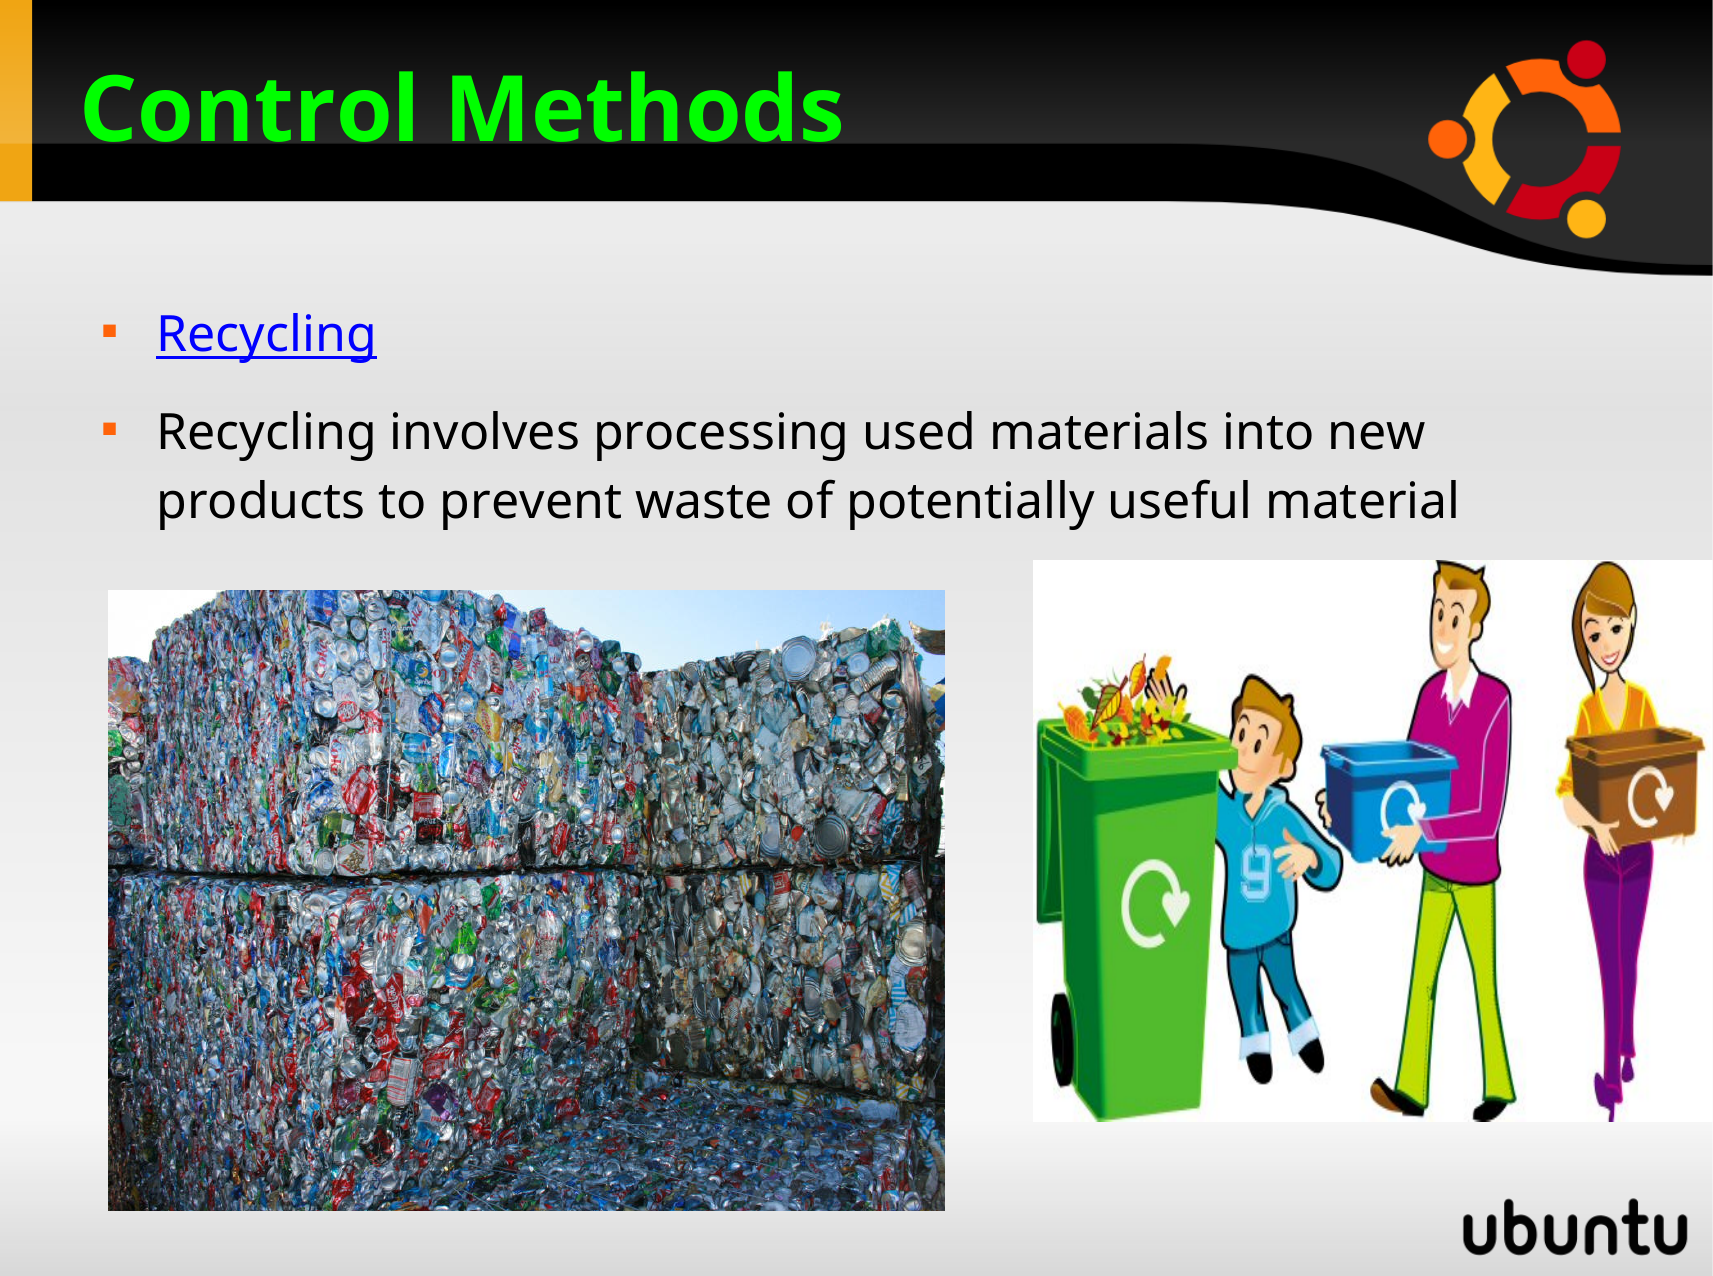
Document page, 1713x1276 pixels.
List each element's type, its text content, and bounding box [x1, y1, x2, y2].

title Control Methods [79, 7, 1621, 206]
list Recycling Recycling involves processing used materials into new products to prevent waste of potentially useful material [85, 298, 1627, 1126]
picture [0, 0, 1713, 1276]
